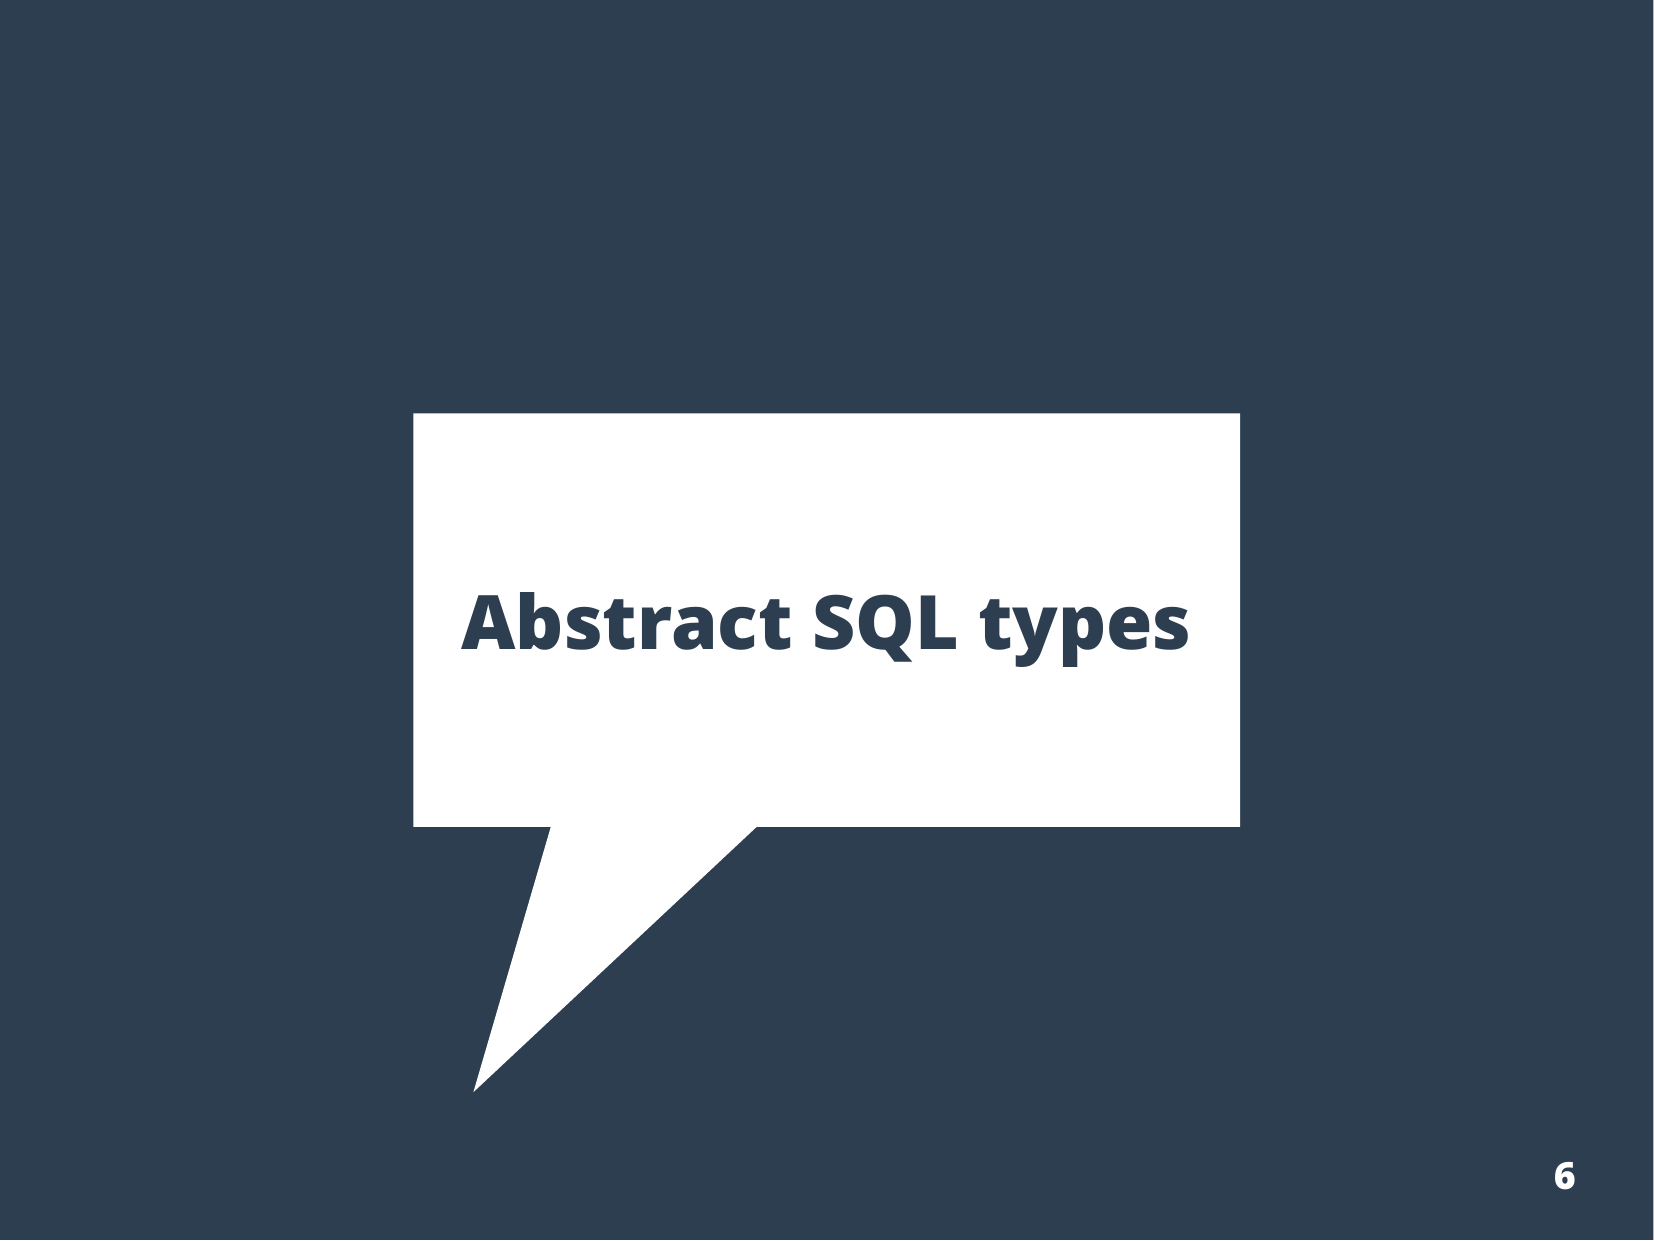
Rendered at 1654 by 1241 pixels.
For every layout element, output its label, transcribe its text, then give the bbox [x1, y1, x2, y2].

title Abstract SQL types [442, 442, 1211, 798]
